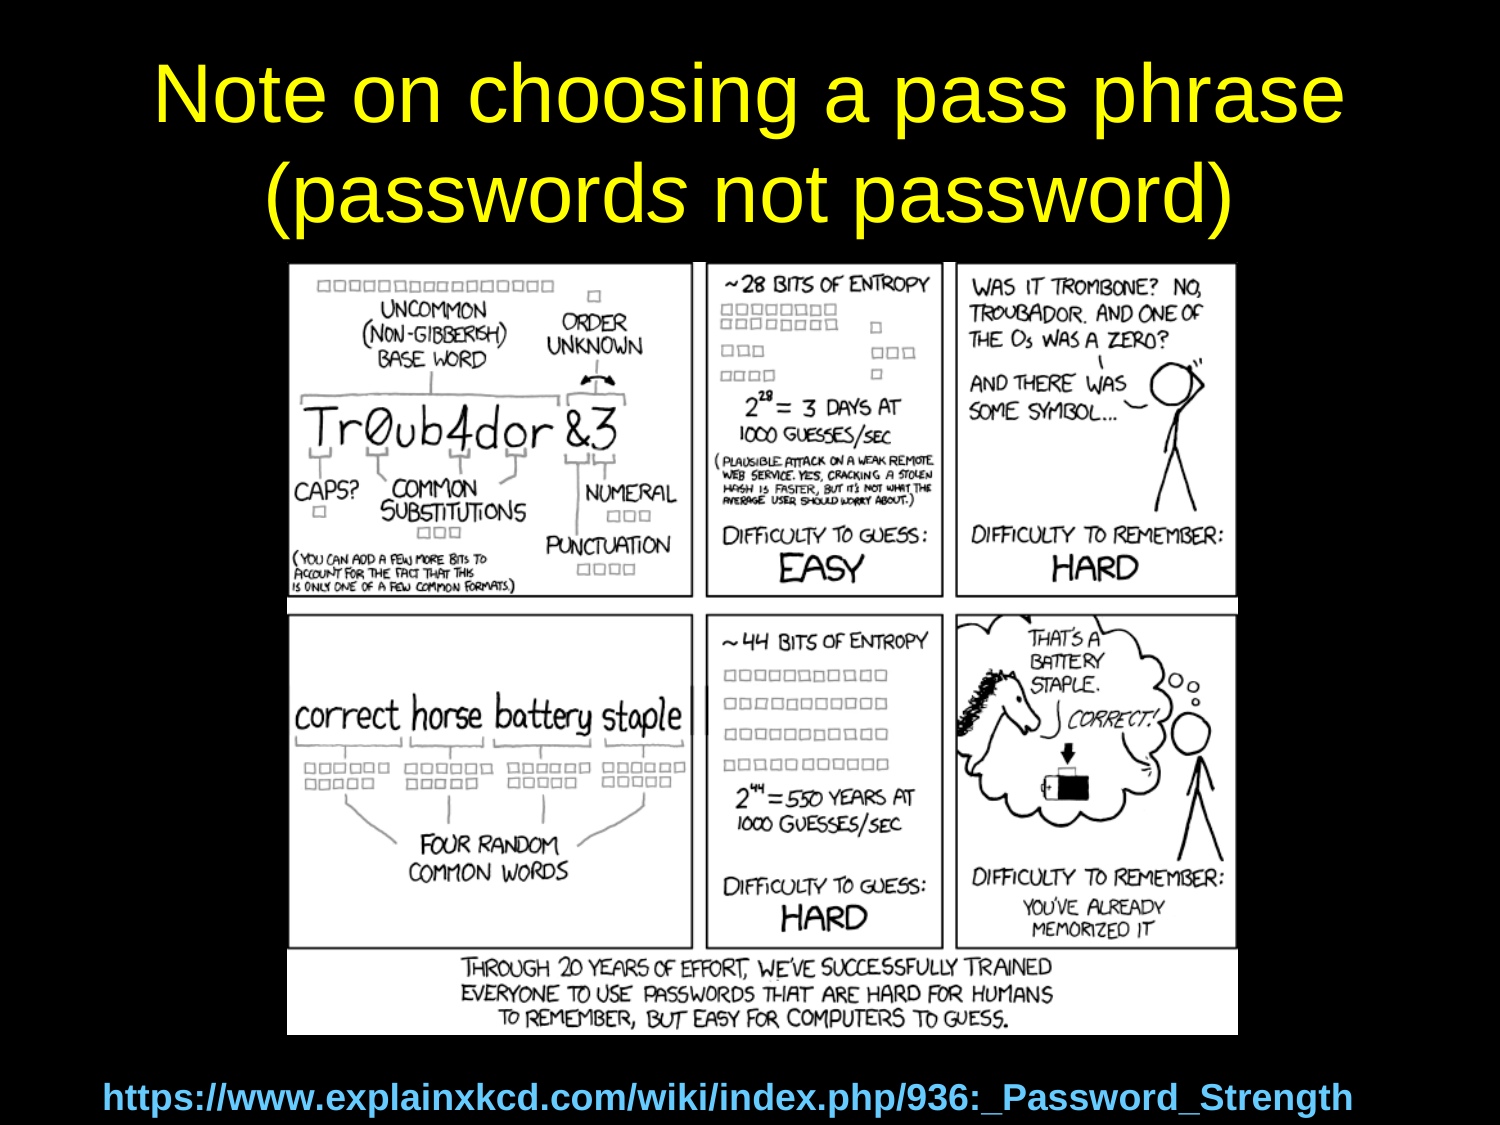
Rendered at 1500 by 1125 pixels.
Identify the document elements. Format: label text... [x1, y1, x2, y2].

picture [287, 262, 1238, 1035]
text_box https://www.explainxkcd.com/wiki/index.php/936:_Password_Strength [87, 1064, 1381, 1125]
title Note on choosing a pass phrase (passwords not password) [75, 31, 1426, 247]
